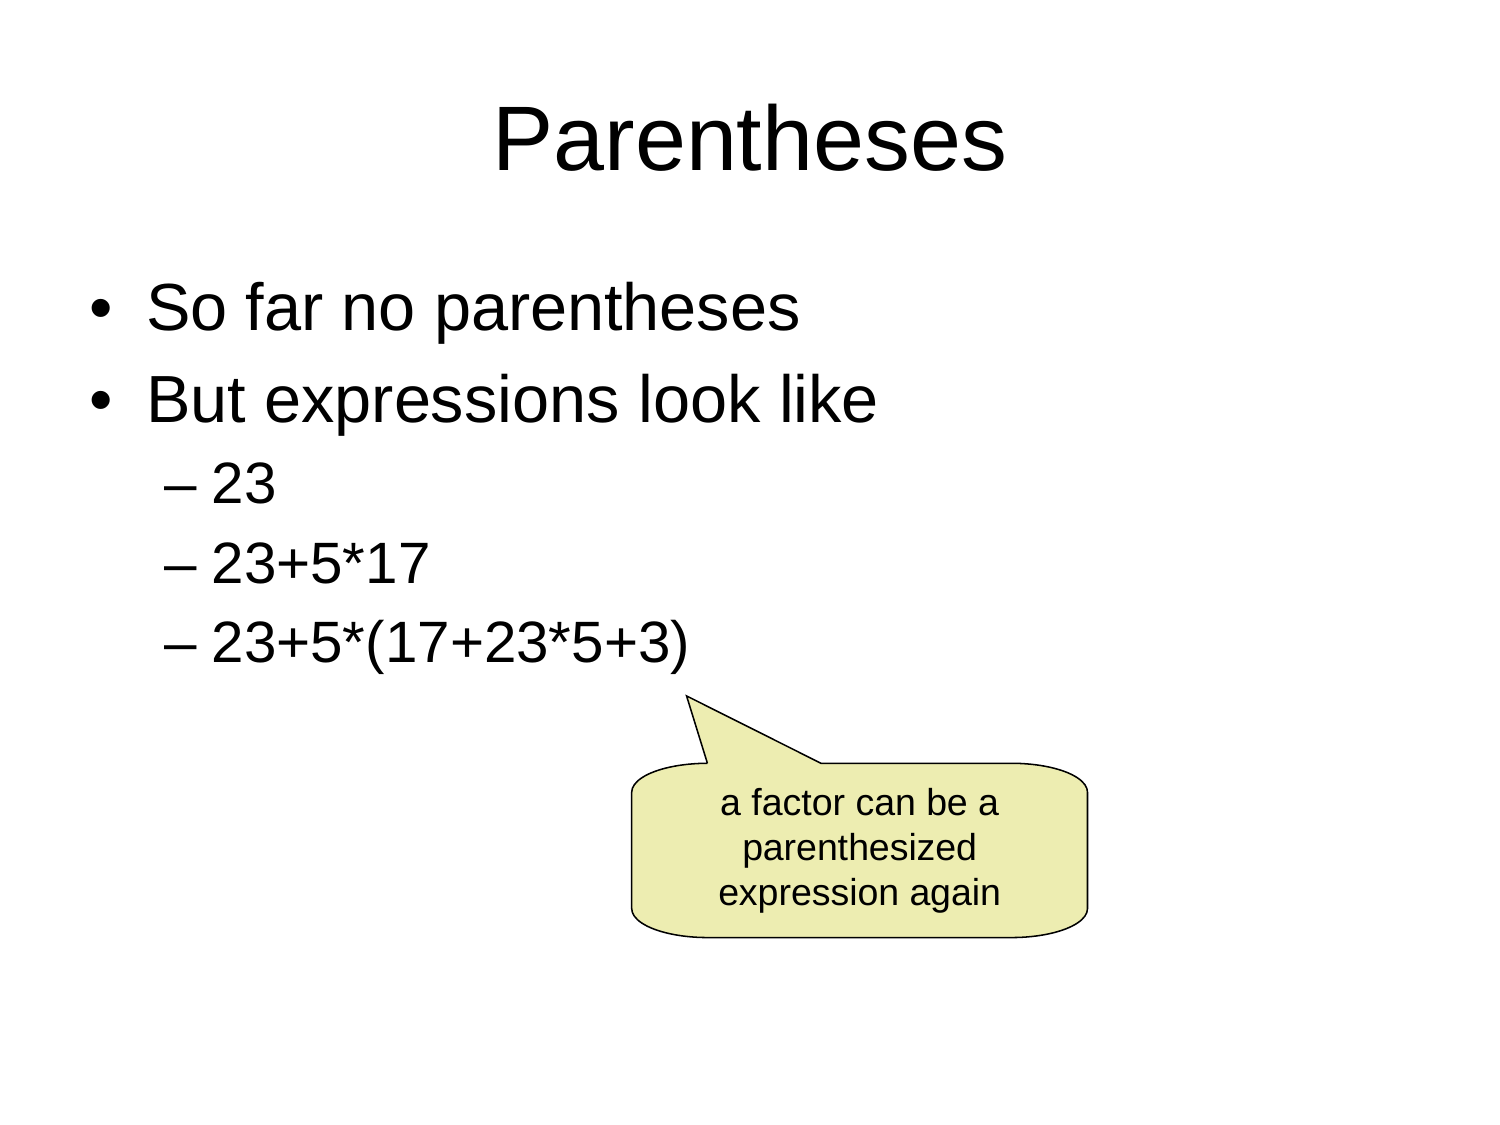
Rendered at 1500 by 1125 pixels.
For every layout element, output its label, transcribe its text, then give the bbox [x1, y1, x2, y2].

text_box a factor can be a parenthesized expression again [631, 695, 1088, 938]
list So far no parentheses But expressions look like 23 23+5*17 23+5*(17+23*5+3) [75, 262, 1426, 1005]
title Parentheses [75, 45, 1426, 233]
